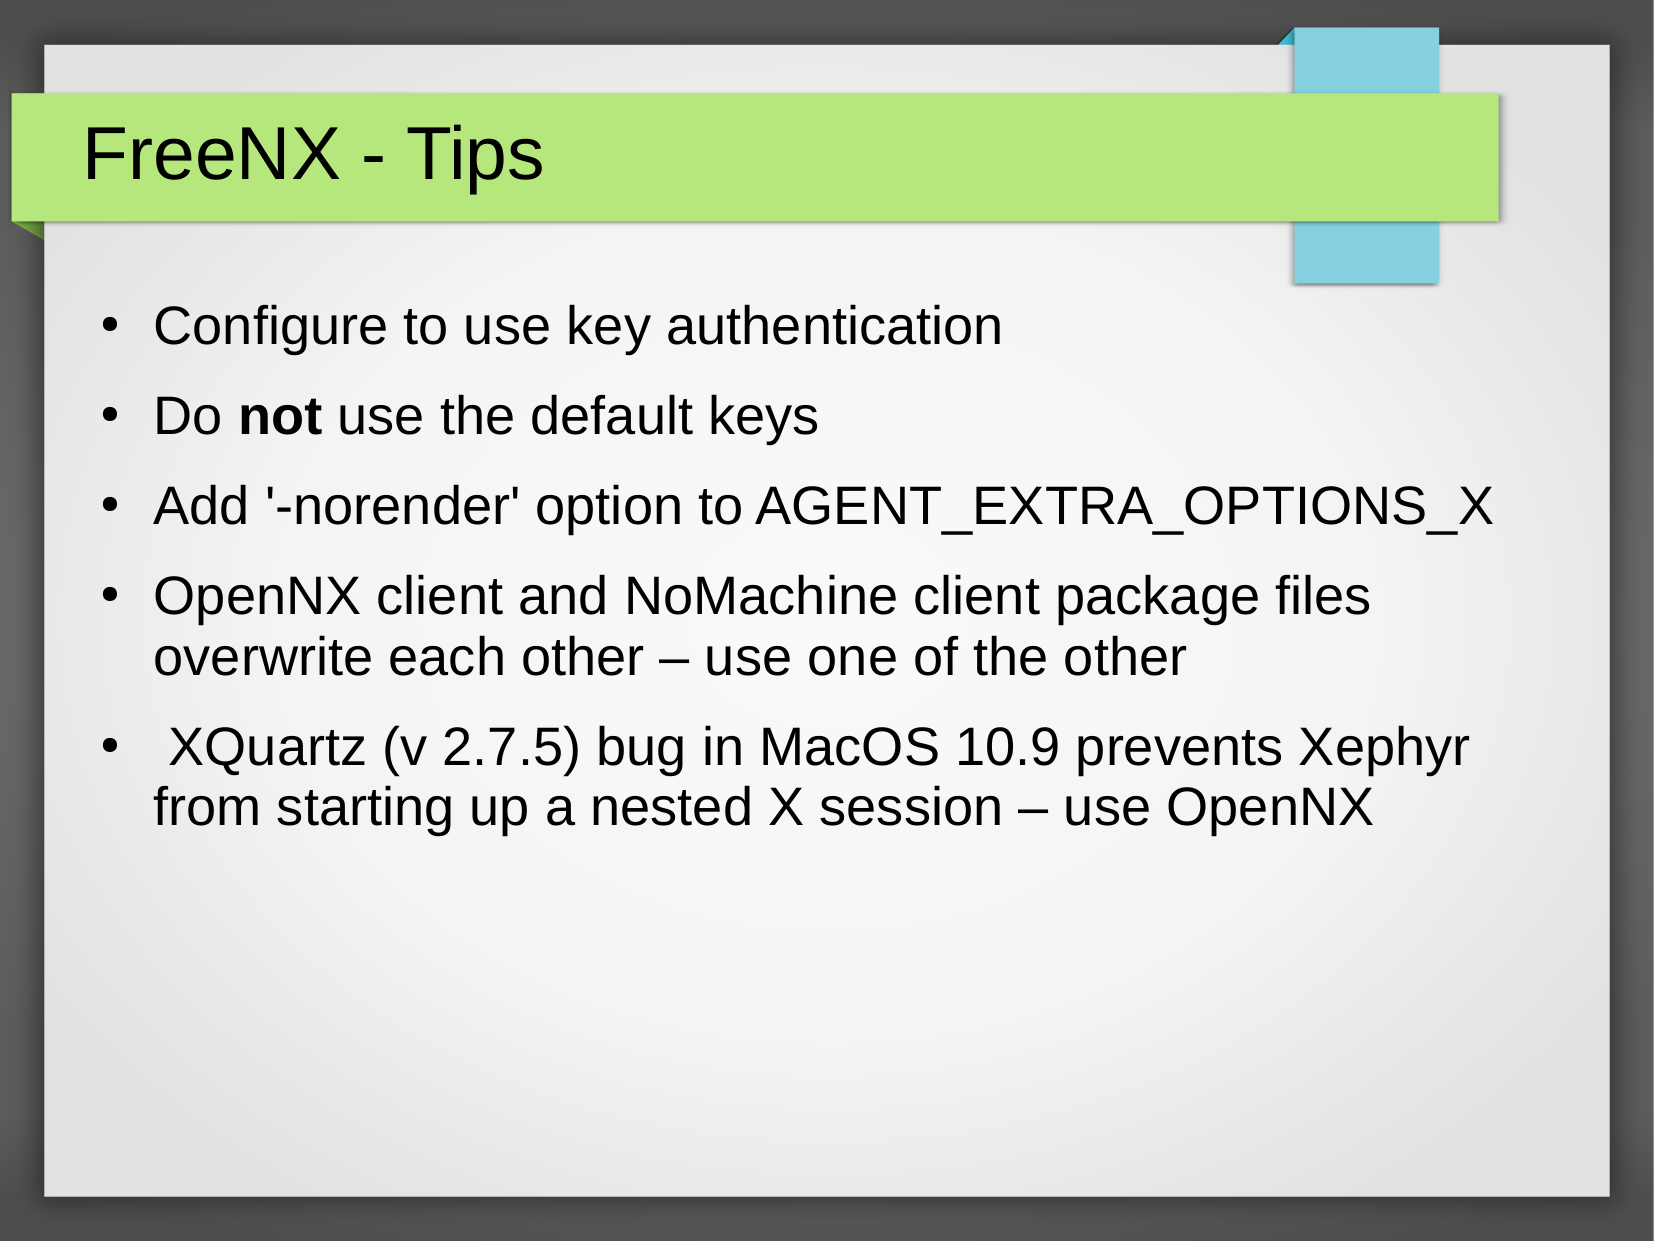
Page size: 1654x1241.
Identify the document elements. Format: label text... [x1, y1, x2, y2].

title FreeNX - Tips [82, 94, 1264, 213]
list Configure to use key authentication Do not use the default keys Add '-norender' option to AGENT_EXTRA_OPTIONS_X OpenNX client and NoMachine client package files overwrite each other – use one of the other XQuartz (v 2.7.5) bug in MacOS 10.9 prevents Xephyr from starting up a nested X session – use OpenNX [82, 295, 1571, 1015]
picture [0, 0, 1654, 1241]
